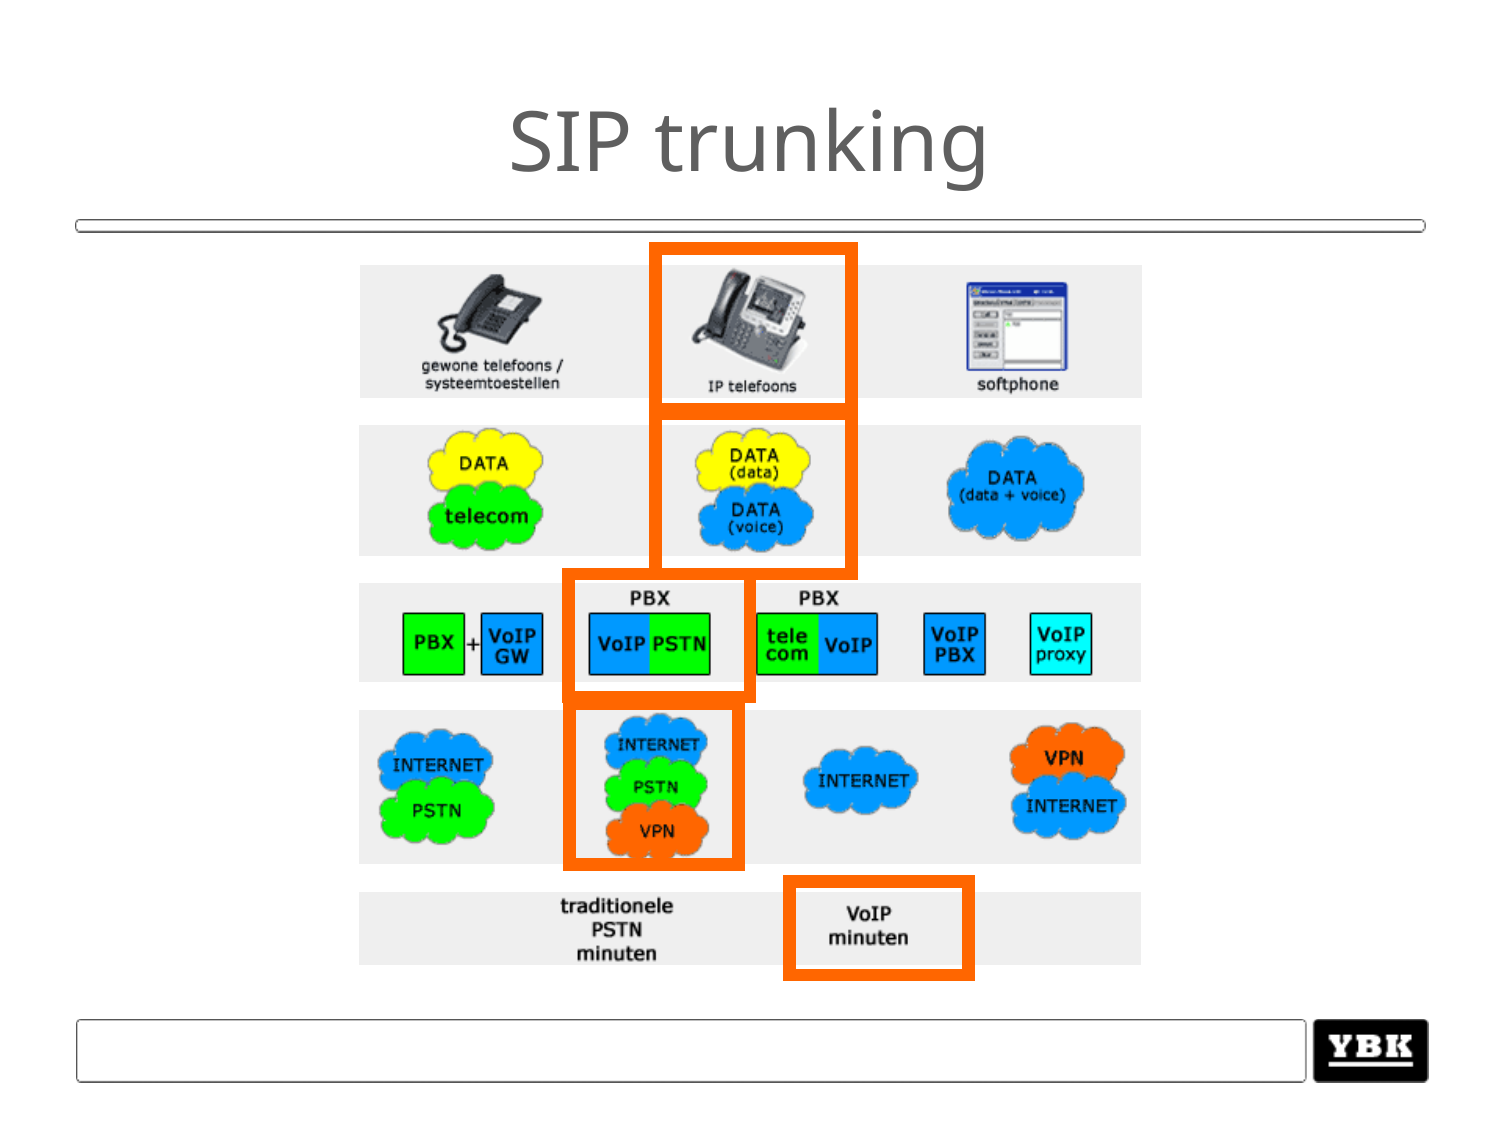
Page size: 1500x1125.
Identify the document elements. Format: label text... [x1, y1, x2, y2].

picture [662, 425, 845, 556]
picture [796, 892, 962, 965]
picture [76, 1019, 1429, 1083]
picture [576, 710, 732, 858]
picture [359, 425, 649, 556]
picture [858, 425, 1141, 556]
picture [575, 583, 744, 683]
picture [662, 265, 845, 398]
picture [756, 583, 1141, 683]
picture [745, 710, 1141, 864]
picture [858, 265, 1142, 398]
picture [359, 892, 783, 965]
title SIP trunking [75, 45, 1426, 233]
picture [359, 710, 563, 864]
picture [975, 892, 1141, 965]
picture [360, 265, 649, 398]
picture [359, 583, 562, 683]
